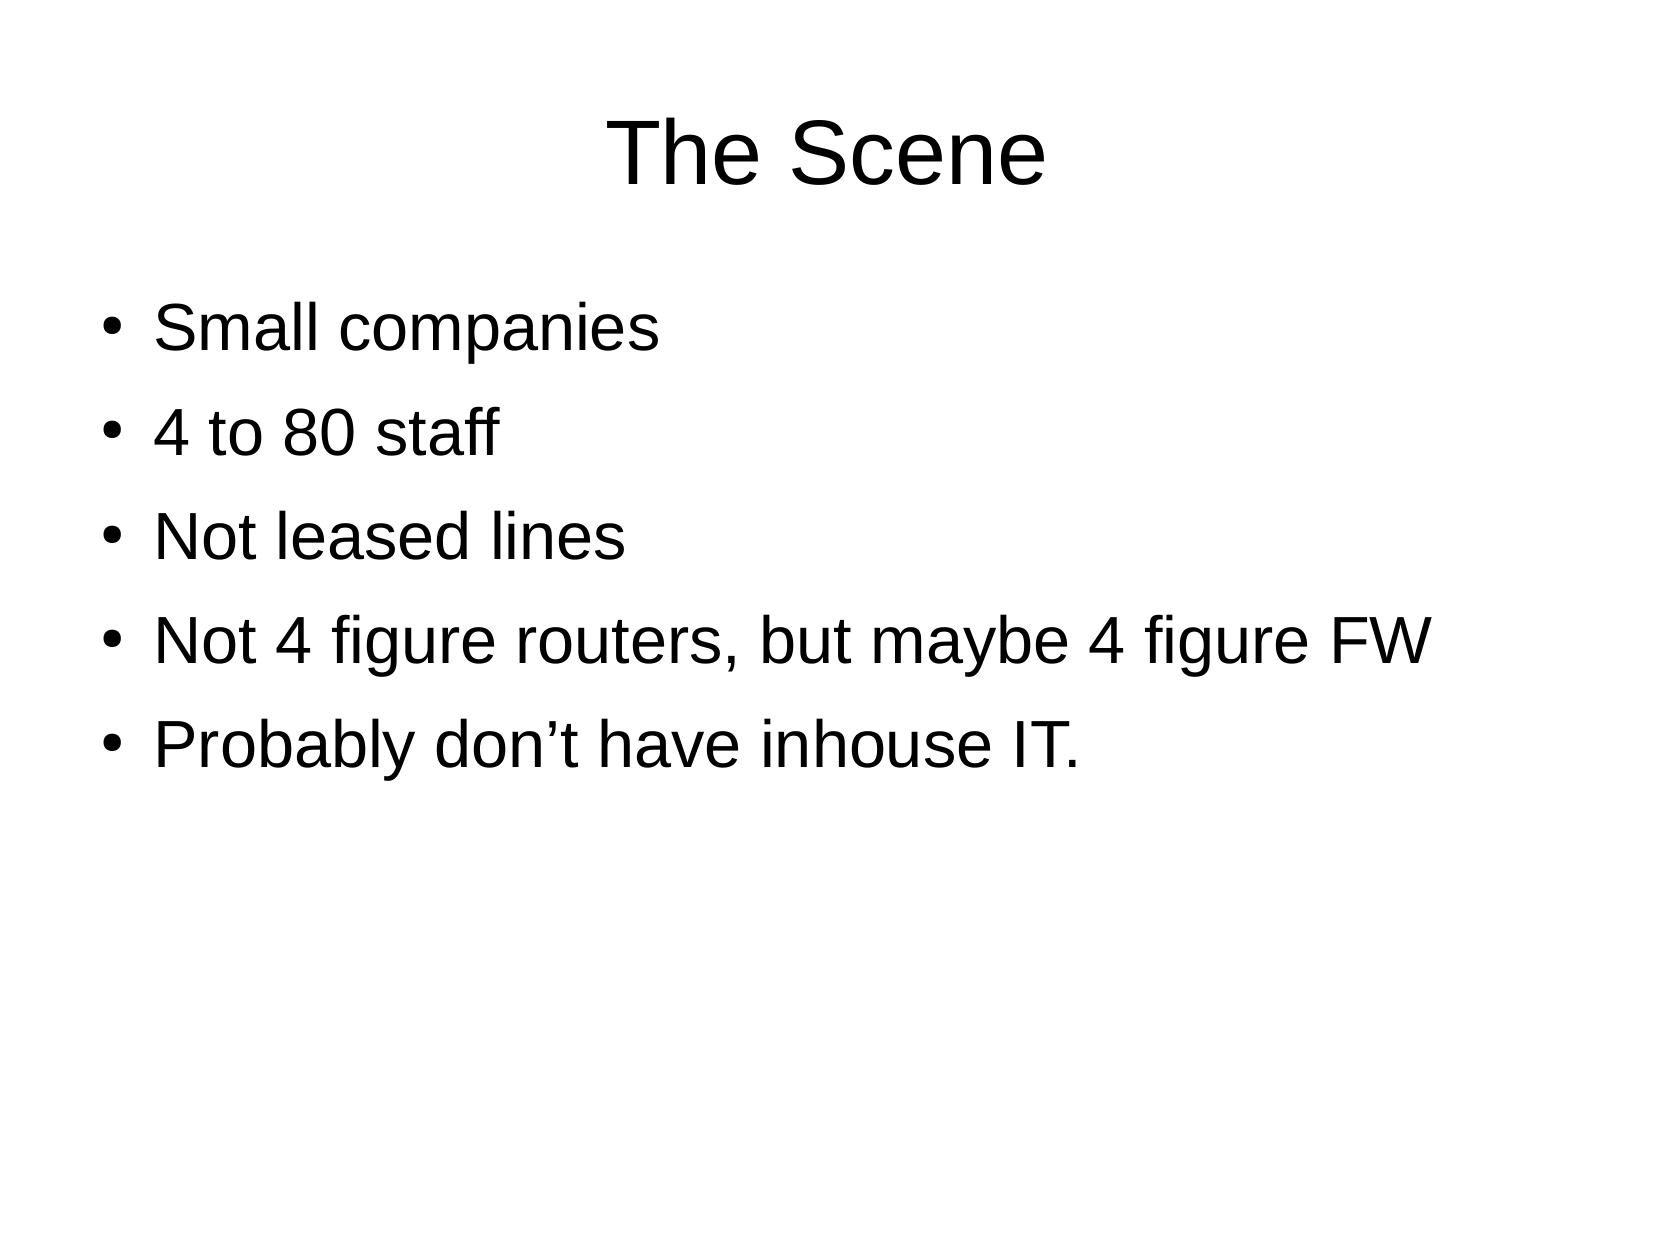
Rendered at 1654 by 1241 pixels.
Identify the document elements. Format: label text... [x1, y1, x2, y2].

title The Scene [82, 49, 1571, 257]
list Small companies 4 to 80 staff Not leased lines Not 4 figure routers, but maybe 4 figure FW Probably don’t have inhouse IT. [82, 290, 1571, 1010]
